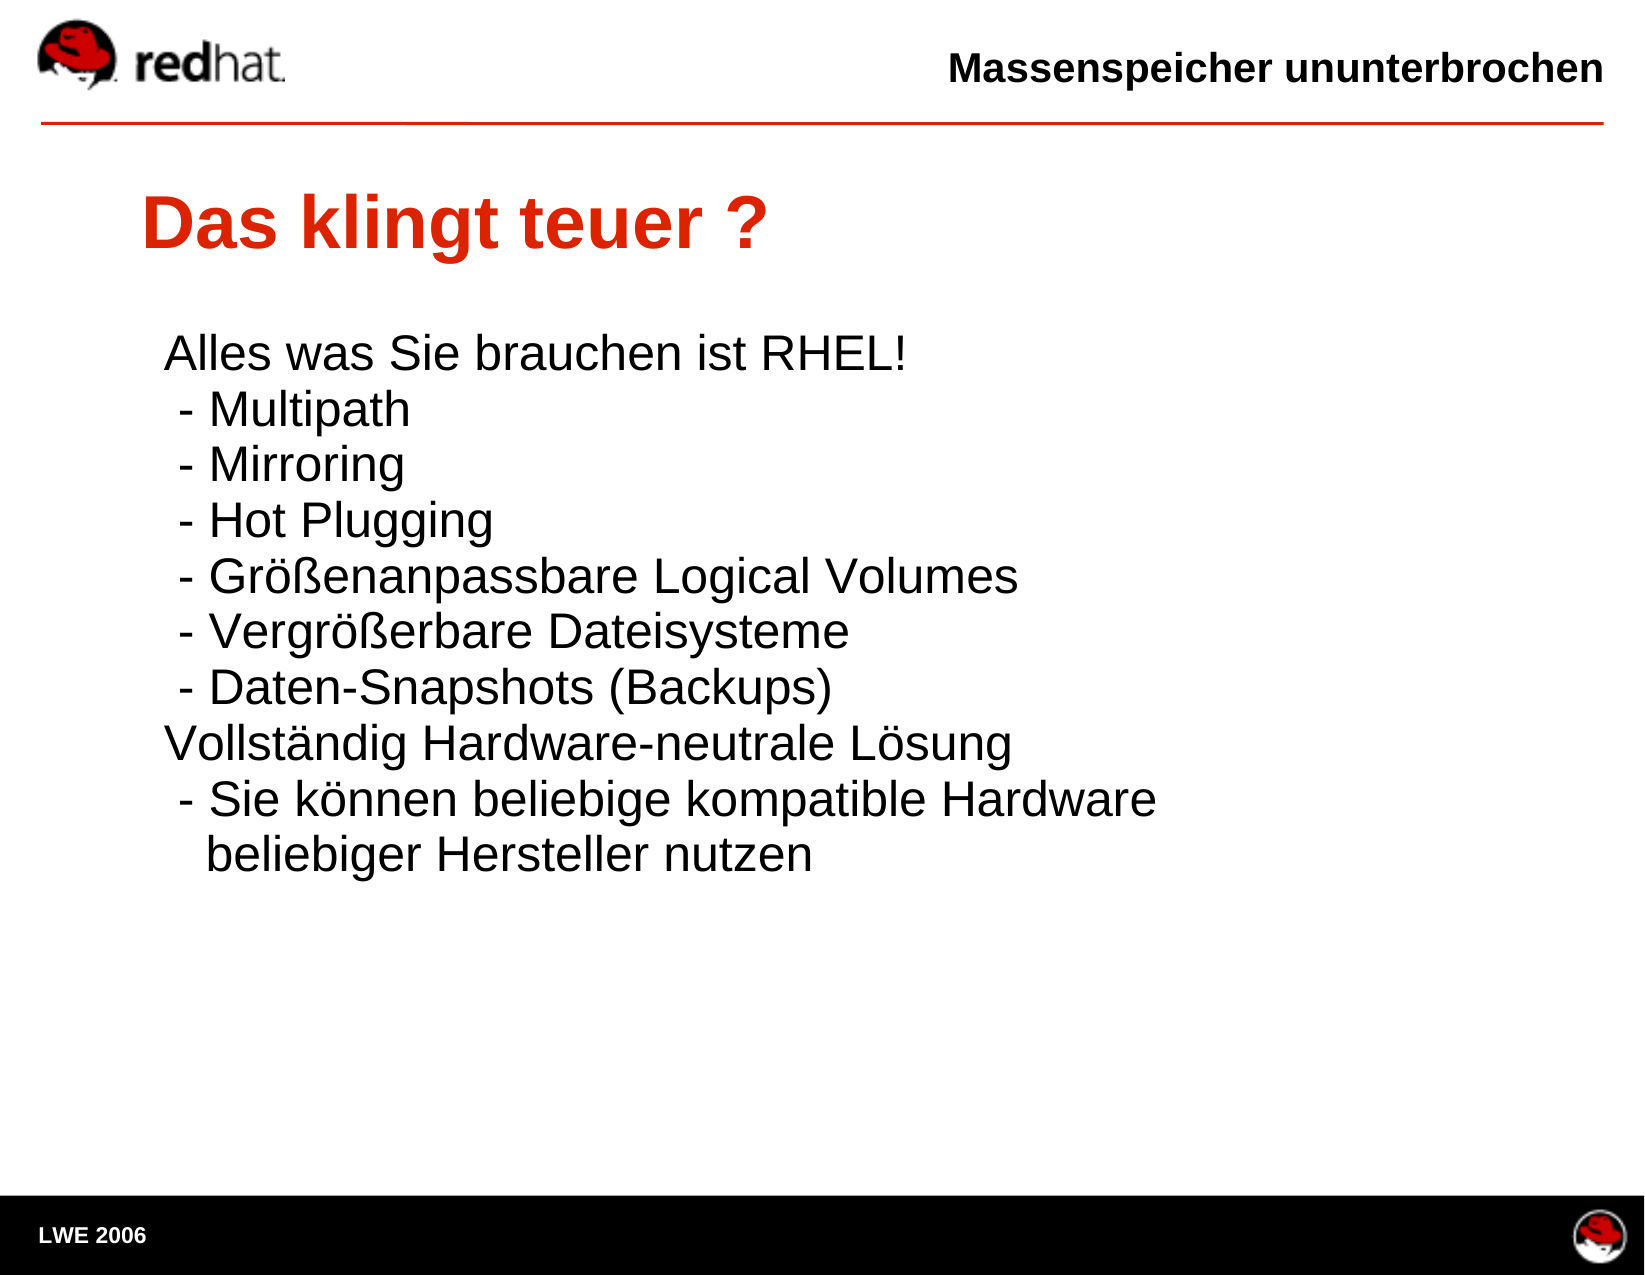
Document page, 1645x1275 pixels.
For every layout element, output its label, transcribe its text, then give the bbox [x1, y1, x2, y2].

text_box Das klingt teuer ? [141, 180, 754, 274]
text_box [0, 1195, 1645, 1275]
picture [36, 17, 285, 102]
picture [1568, 1206, 1632, 1270]
text_box LWE 2006 [38, 1222, 382, 1252]
text_box Alles was Sie brauchen ist RHEL! - Multipath - Mirroring - Hot Plugging - Größenanpassbare Logical Volumes - Vergrößerbare Dateisysteme - Daten-Snapshots (Backups) Vollständig Hardware-neutrale Lösung - Sie können beliebige kompatible Hardware beliebiger Hersteller nutzen [150, 324, 1346, 419]
text_box Massenspeicher ununterbrochen [959, 44, 1605, 97]
